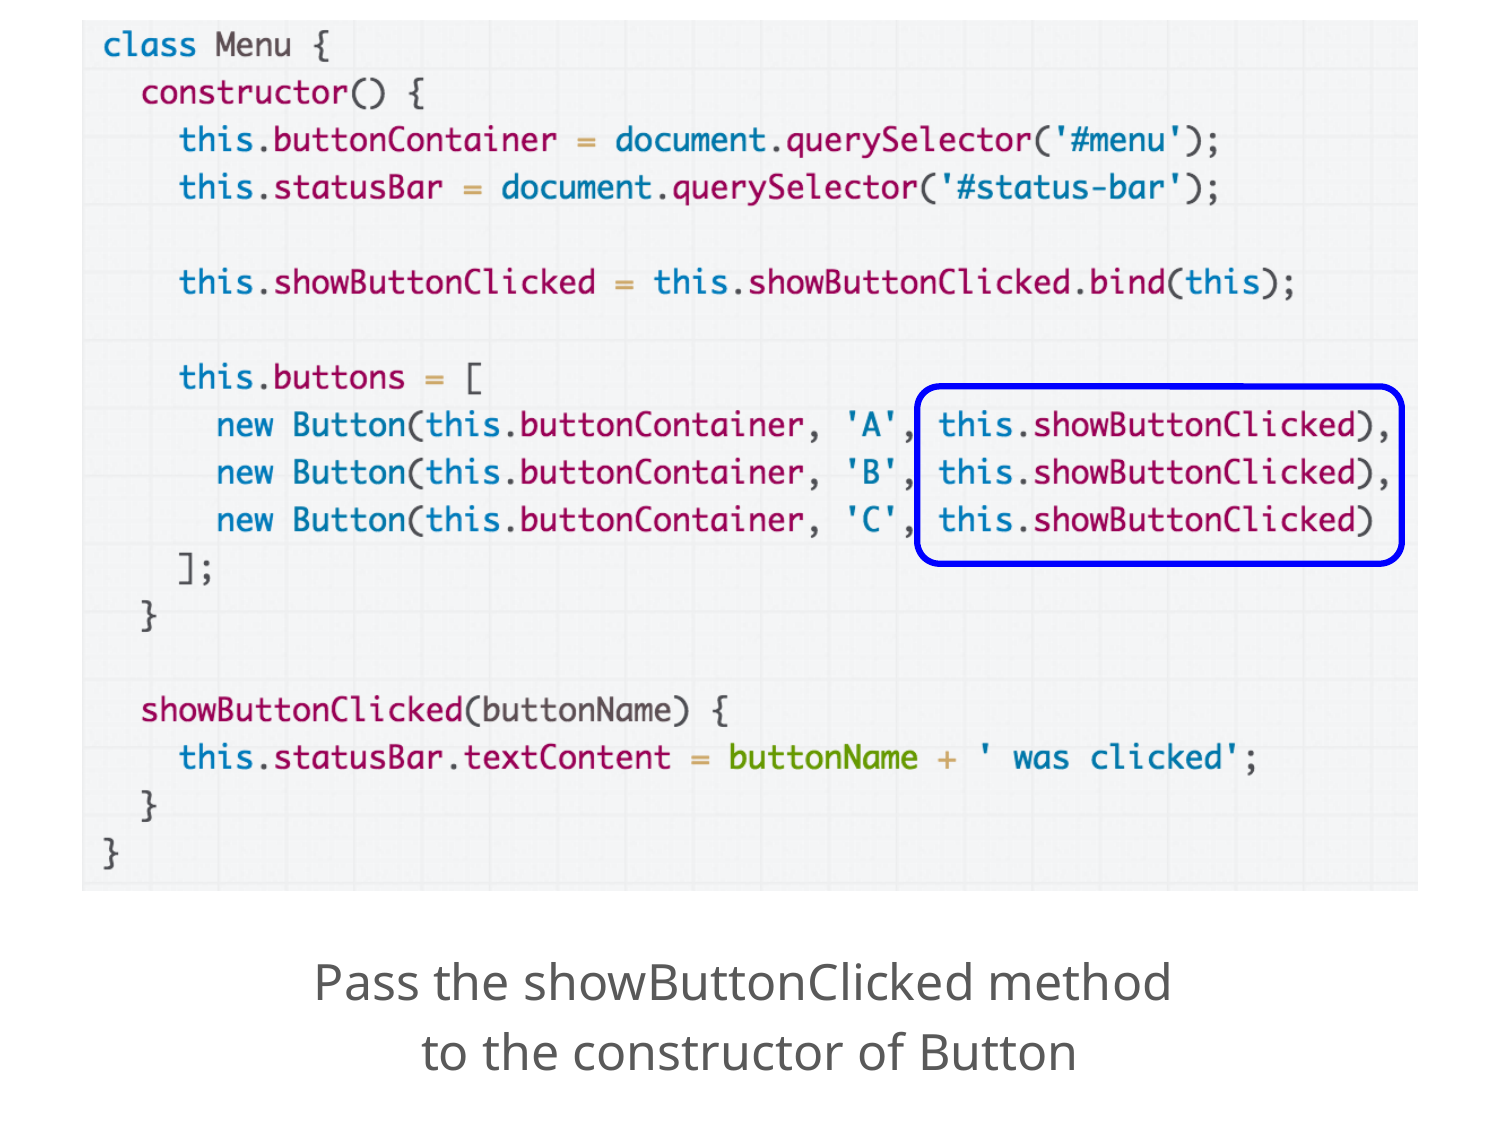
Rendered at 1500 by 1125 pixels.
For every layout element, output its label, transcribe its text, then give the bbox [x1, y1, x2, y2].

picture [82, 20, 1418, 891]
list Pass the showButtonClicked method to the constructor of Button [49, 926, 1451, 1046]
